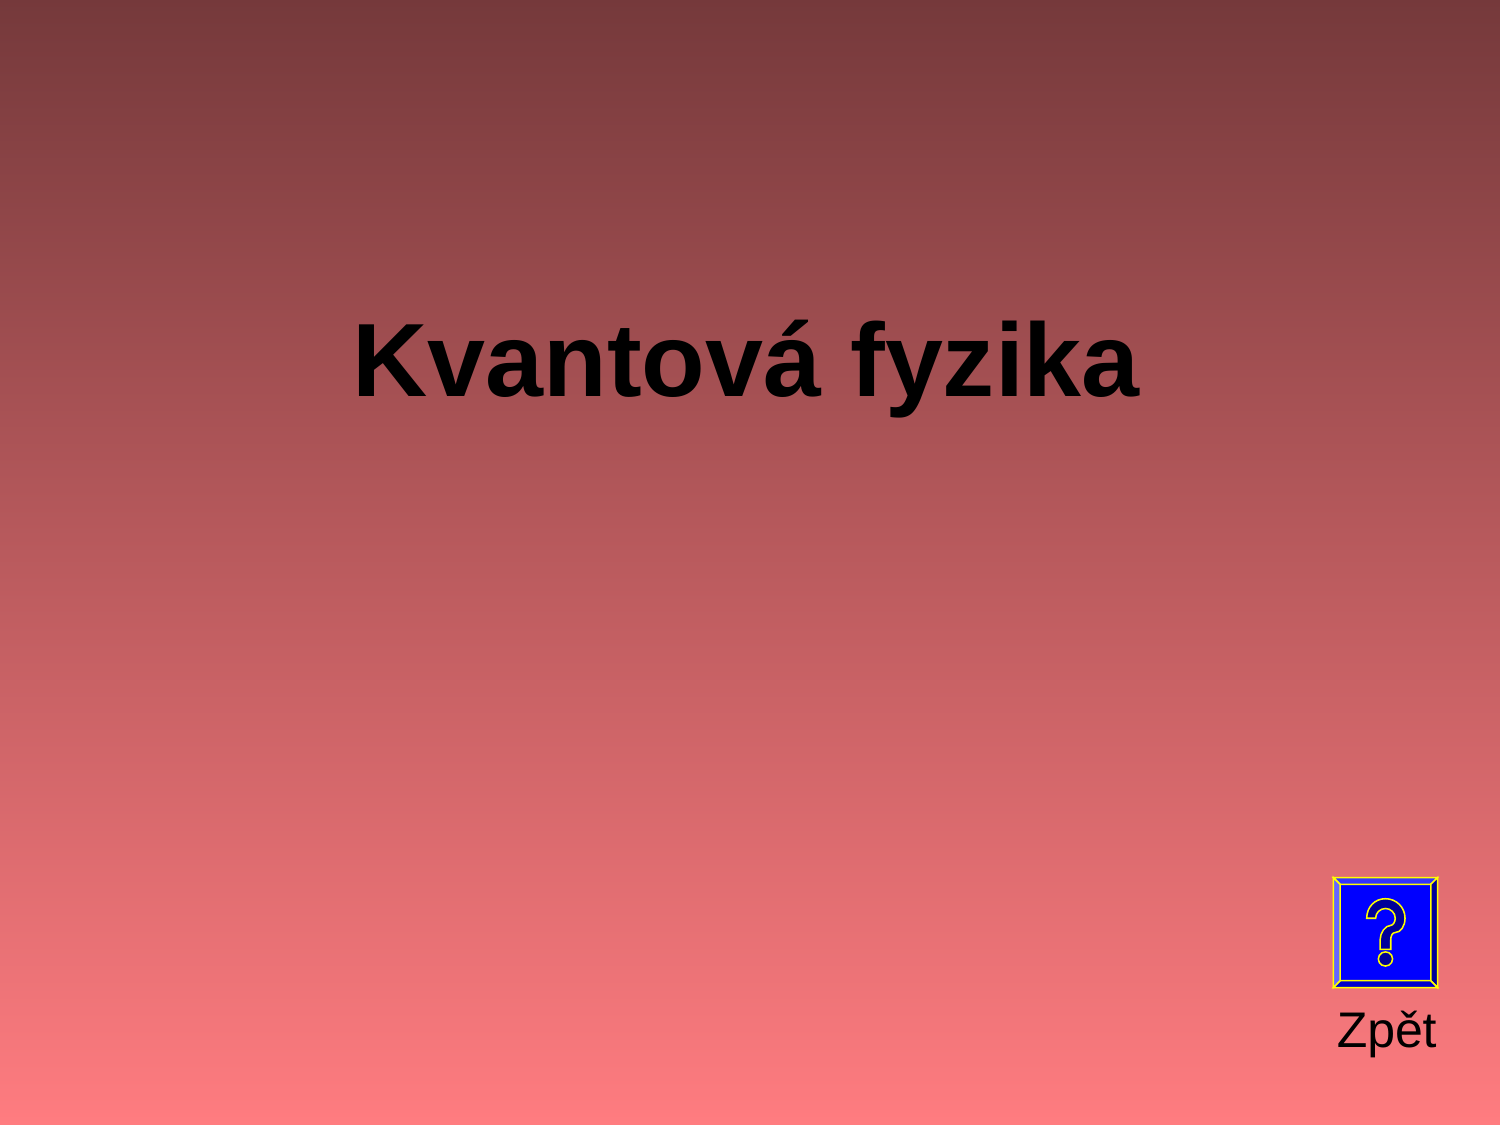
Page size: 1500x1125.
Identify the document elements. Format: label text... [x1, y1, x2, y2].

text_box Kvantová fyzika [55, 284, 1438, 426]
text_box [1334, 877, 1438, 988]
text_box Zpět [1274, 990, 1500, 1066]
